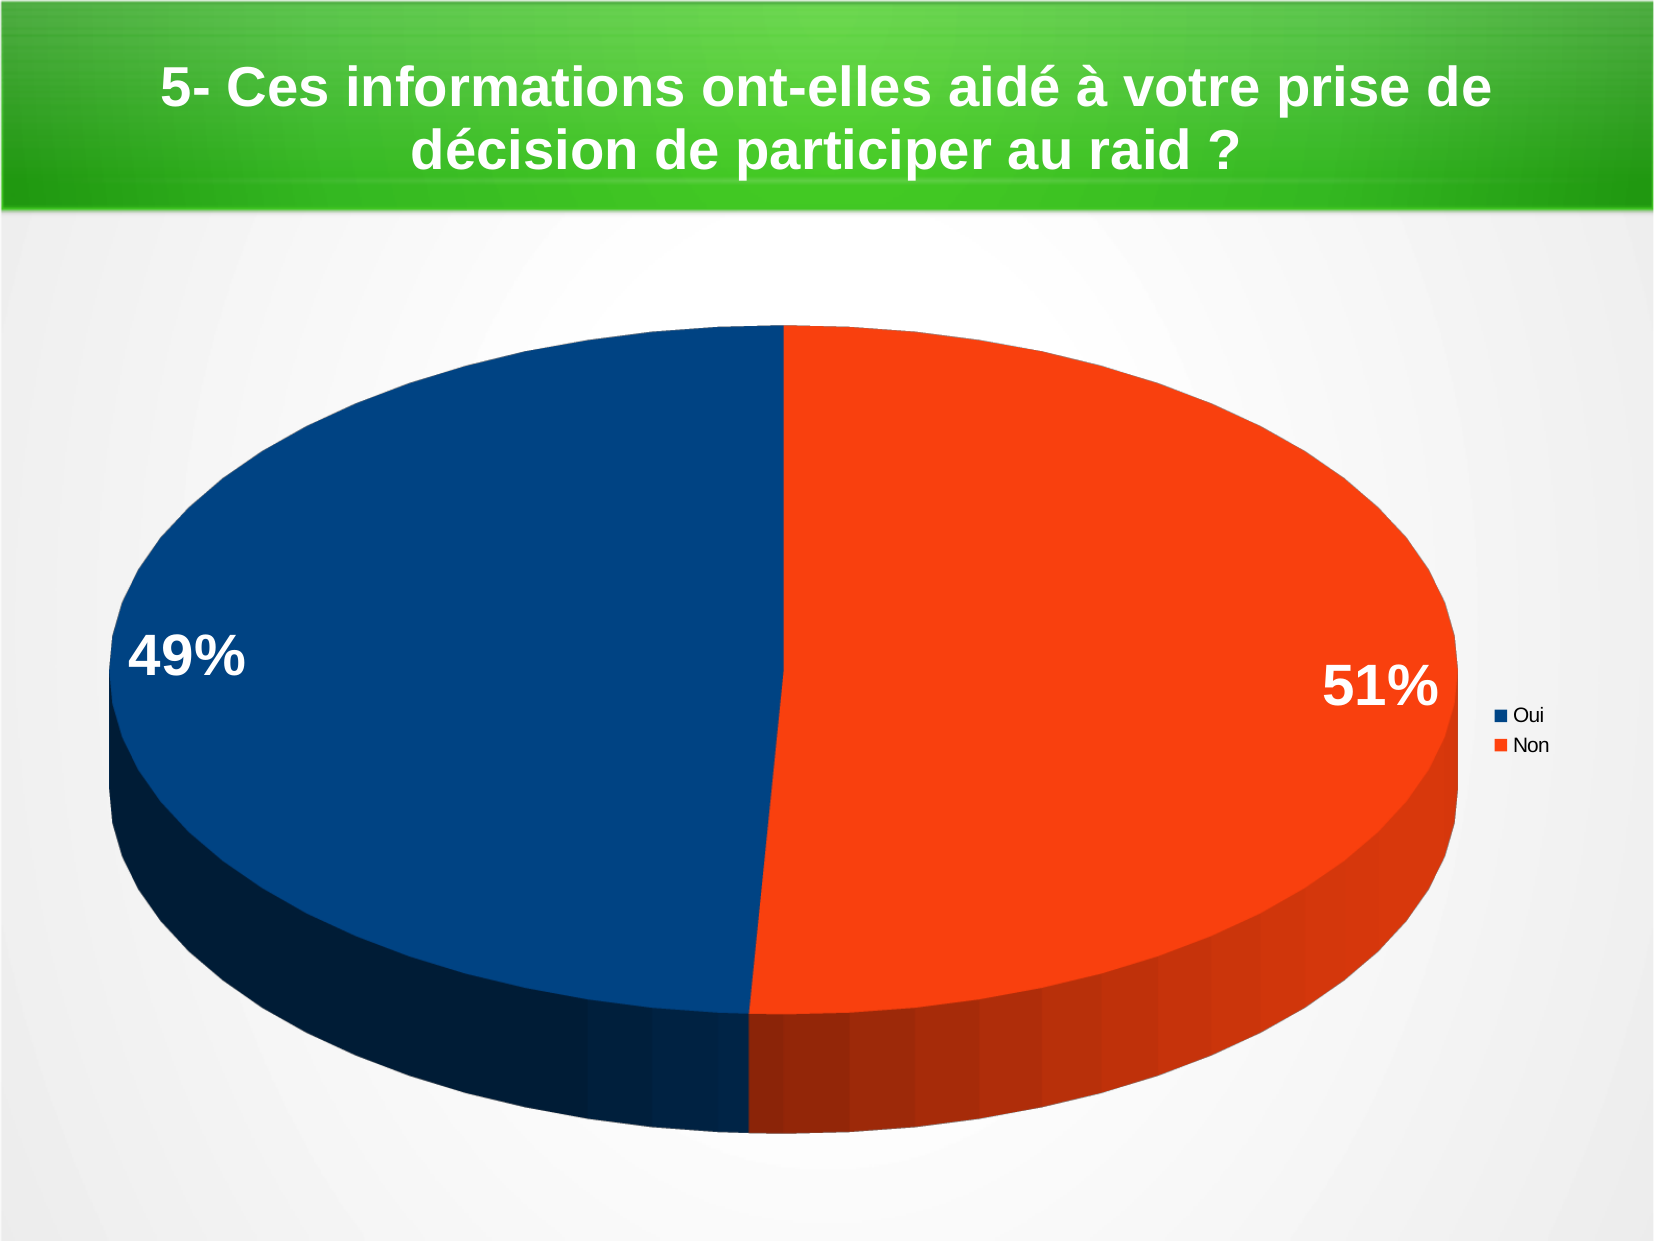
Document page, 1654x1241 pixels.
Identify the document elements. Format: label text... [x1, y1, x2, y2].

chart [80, 289, 1569, 1172]
picture [0, 0, 1654, 1241]
title 5- Ces informations ont-elles aidé à votre prise de décision de participer au raid ? [82, 47, 1571, 189]
